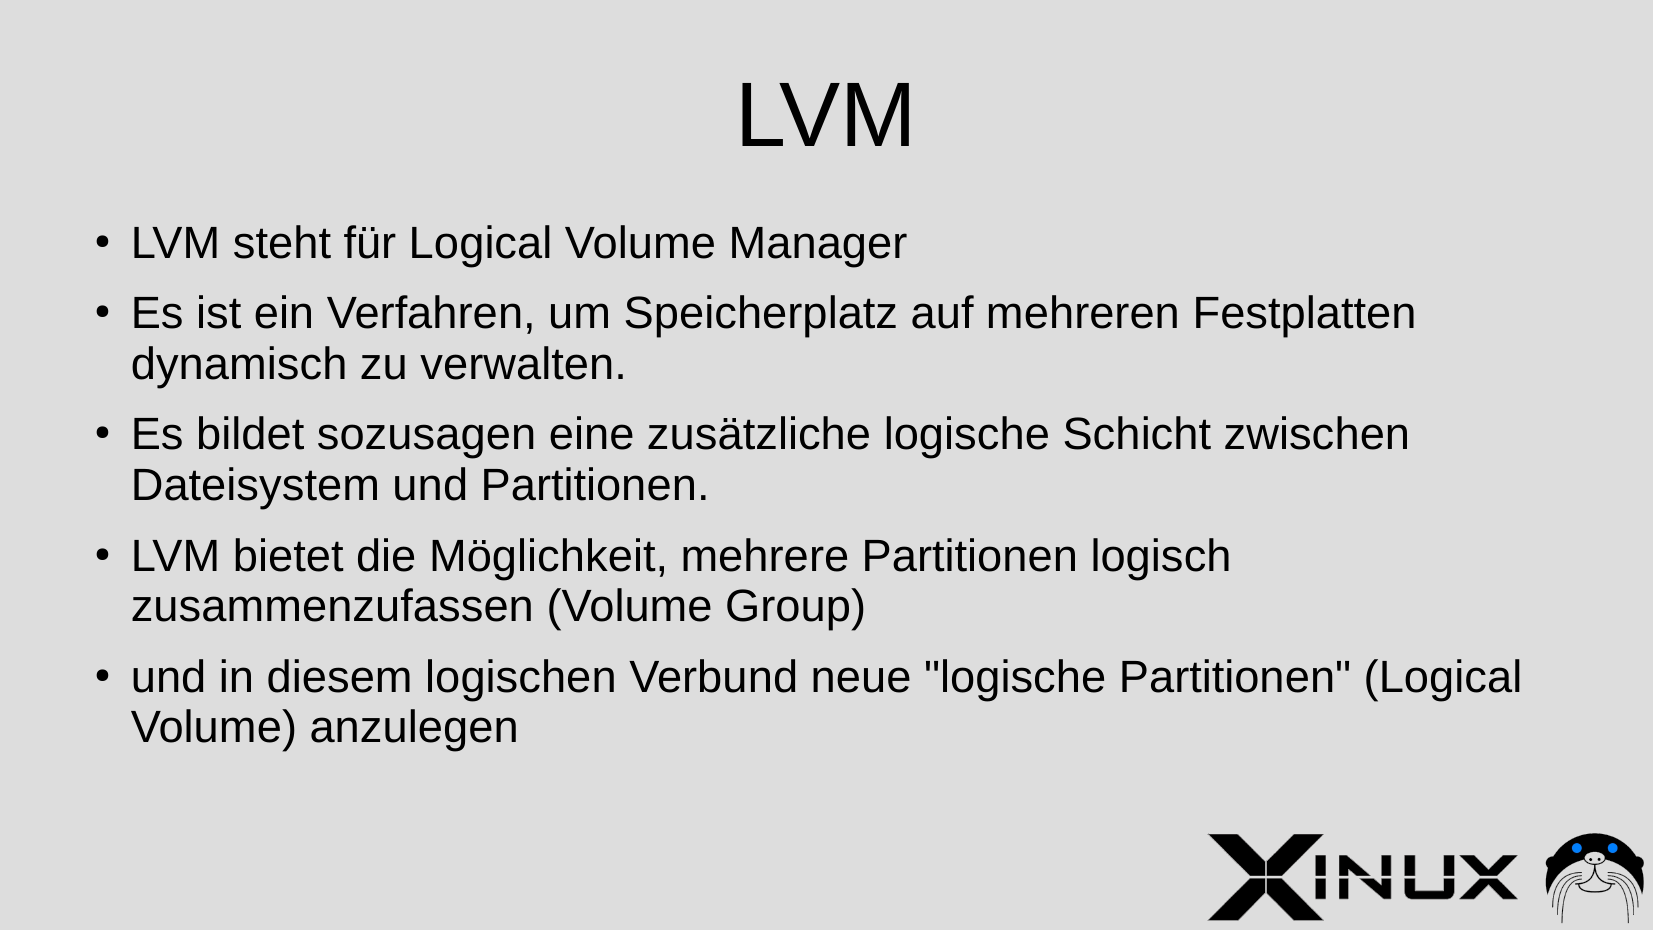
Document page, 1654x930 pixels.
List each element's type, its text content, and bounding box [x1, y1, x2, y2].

picture [1200, 824, 1650, 930]
list LVM steht für Logical Volume Manager Es ist ein Verfahren, um Speicherplatz auf mehreren Festplatten dynamisch zu verwalten. Es bildet sozusagen eine zusätzliche logische Schicht zwischen Dateisystem und Partitionen. LVM bietet die Möglichkeit, mehrere Partitionen logisch zusammenzufassen (Volume Group) und in diesem logischen Verbund neue "logische Partitionen" (Logical Volume) anzulegen [82, 217, 1571, 757]
title LVM [82, 37, 1571, 193]
